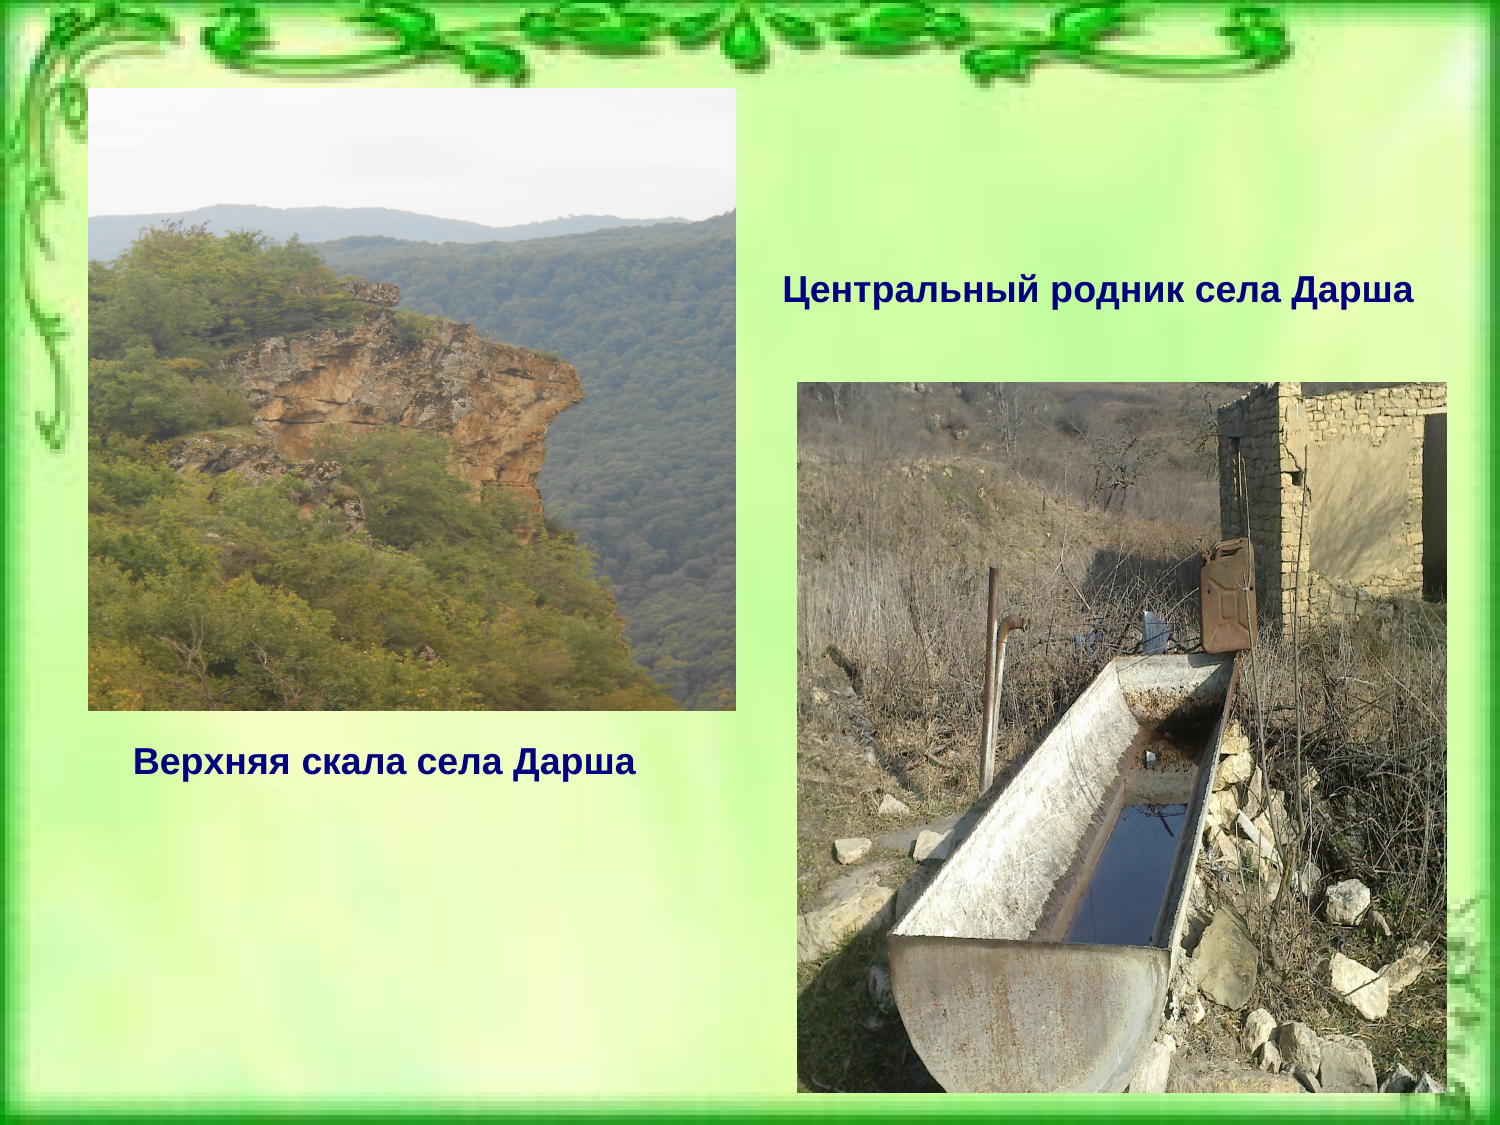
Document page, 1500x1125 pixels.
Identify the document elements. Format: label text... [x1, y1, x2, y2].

text_box Верхняя скала села Дарша [118, 738, 651, 790]
text_box Центральный родник села Дарша [767, 265, 1500, 355]
picture [0, 0, 1500, 1125]
